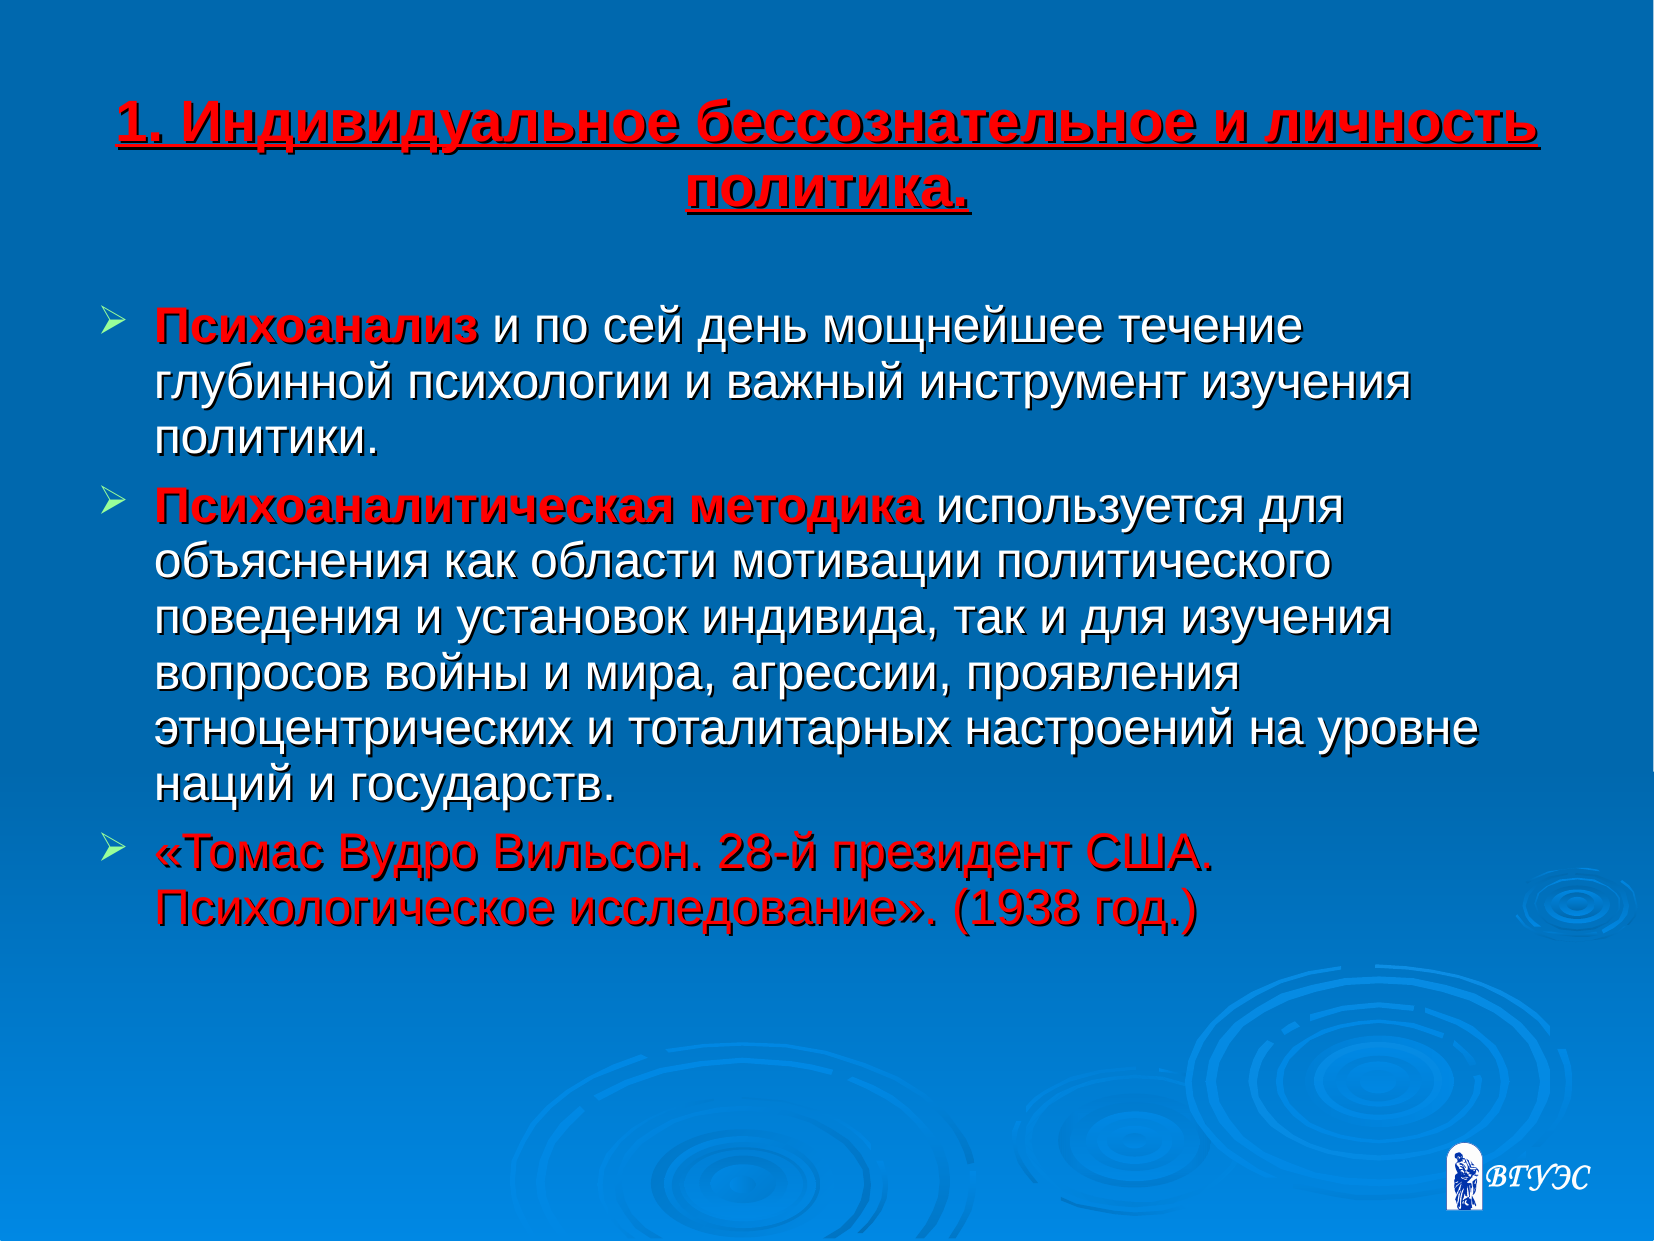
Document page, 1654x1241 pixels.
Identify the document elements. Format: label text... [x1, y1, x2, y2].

picture [1446, 1142, 1592, 1211]
list Психоанализ и по сей день мощнейшее течение глубинной психологии и важный инструмент изучения политики. Психоаналитическая методика используется для объяснения как области мотивации политического поведения и установок индивида, так и для изучения вопросов войны и мира, агрессии, проявления этноцентрических и тоталитарных настроений на уровне наций и государств. «Томас Вудро Вильсон. 28-й президент США. Психологическое исследование». (1938 год.) [82, 289, 1571, 1108]
title 1. Индивидуальное бессознательное и личность политика. [82, 50, 1571, 257]
